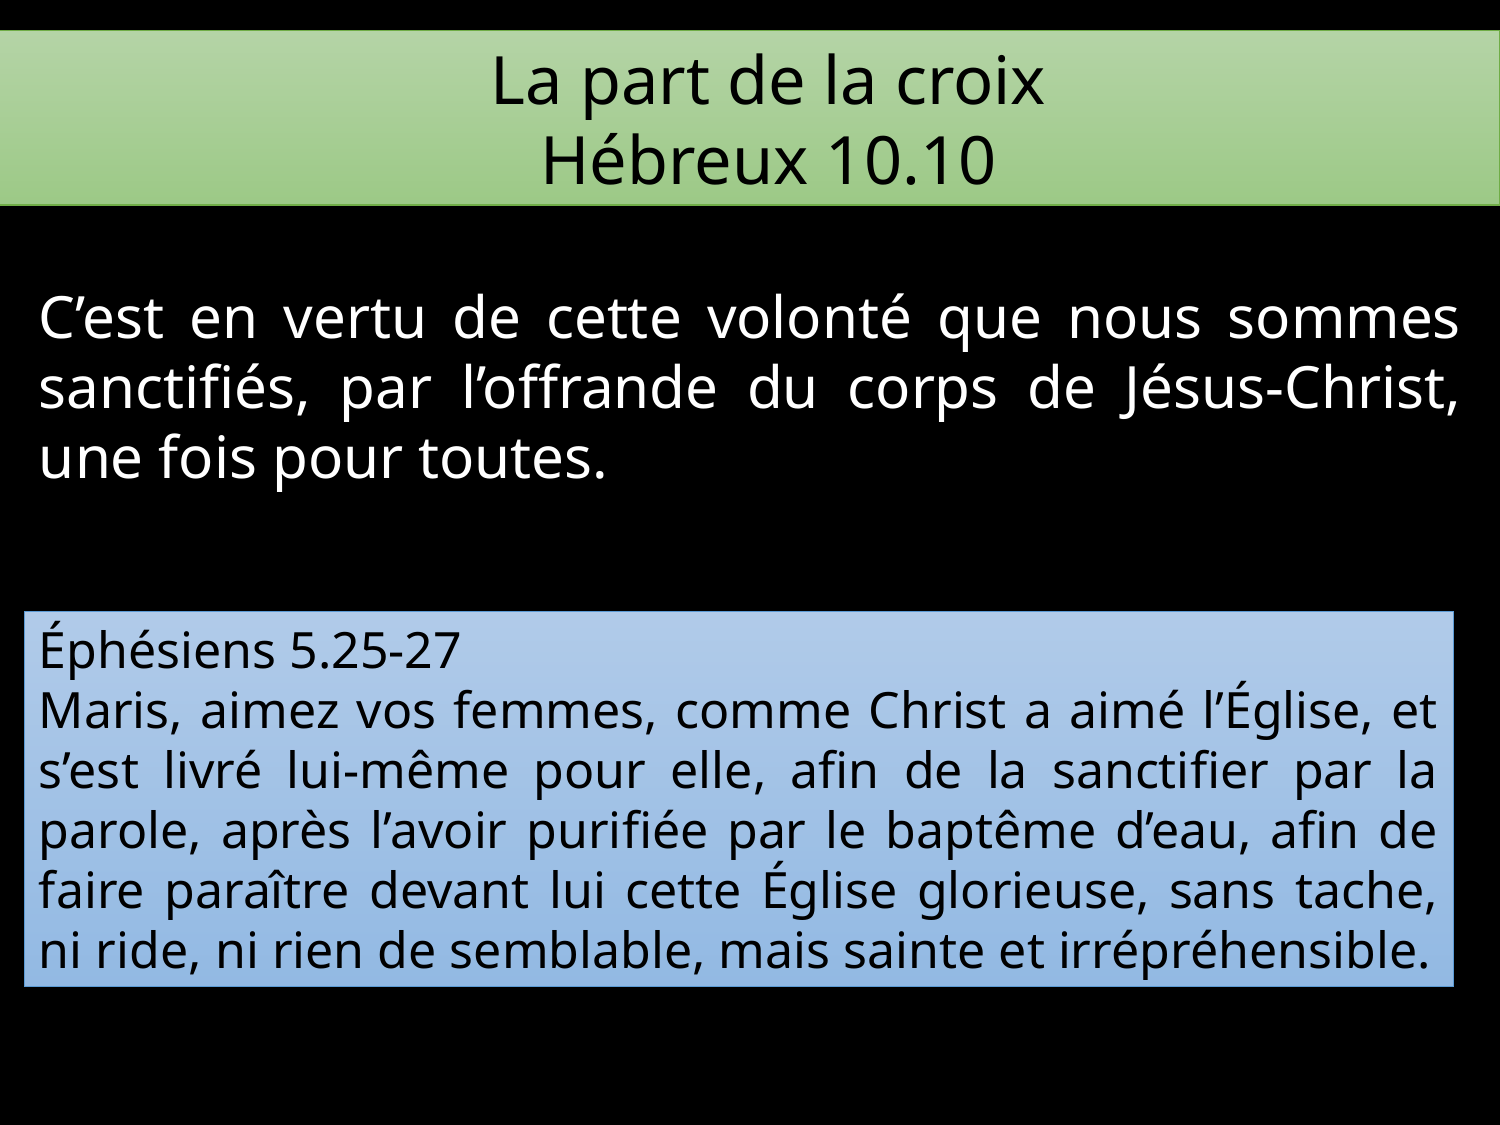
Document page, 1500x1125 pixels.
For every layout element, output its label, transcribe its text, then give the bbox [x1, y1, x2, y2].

text_box C’est en vertu de cette volonté que nous sommes sanctifiés, par l’offrande du corps de Jésus-Christ, une fois pour toutes. [24, 272, 1476, 498]
text_box Éphésiens 5.25-27 Maris, aimez vos femmes, comme Christ a aimé l’Église, et s’est livré lui-même pour elle, afin de la sanctifier par la parole, après l’avoir purifiée par le baptême d’eau, afin de faire paraître devant lui cette Église glorieuse, sans tache, ni ride, ni rien de semblable, mais sainte et irrépréhensible. [24, 611, 1454, 987]
text_box La part de la croix Hébreux 10.10 [0, 30, 1500, 205]
